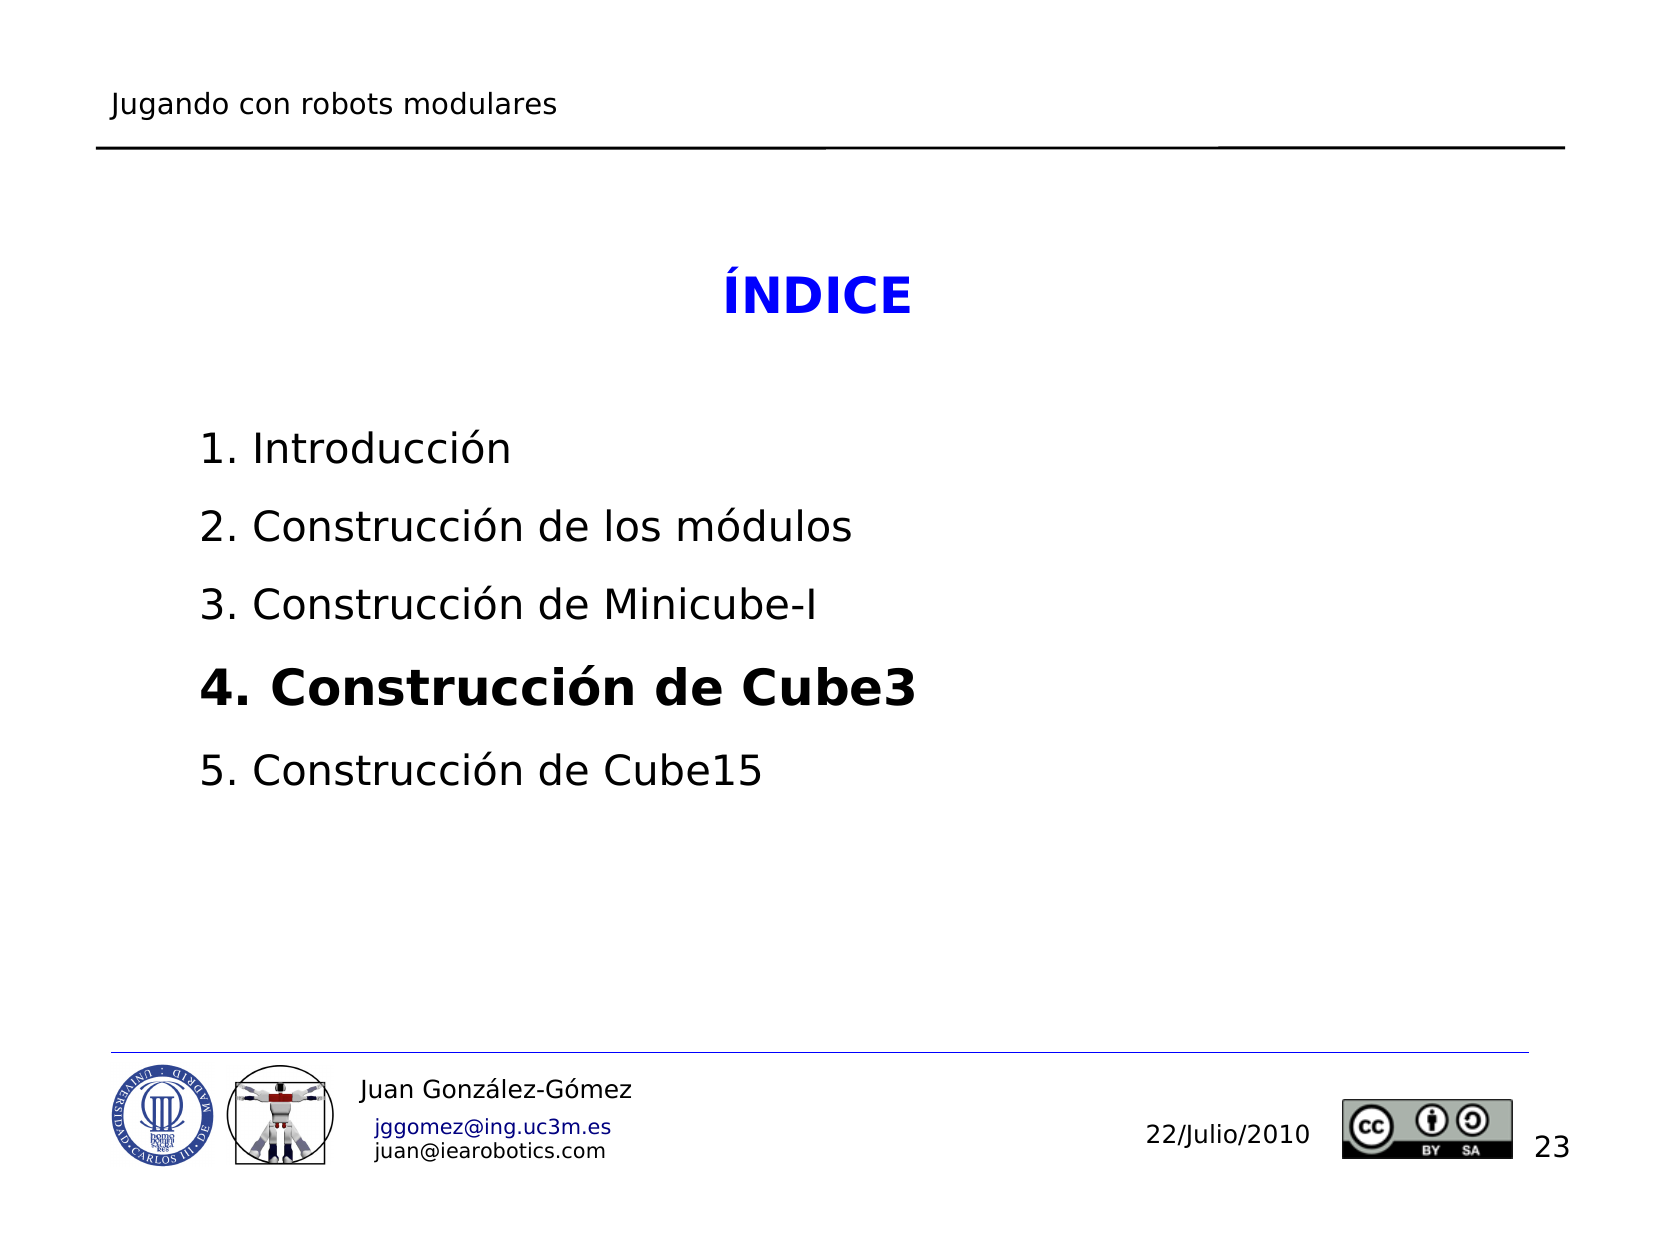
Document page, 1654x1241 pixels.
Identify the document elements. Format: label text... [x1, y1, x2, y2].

text_box 22/Julio/2010 [1122, 1113, 1327, 1158]
text_box ÍNDICE [708, 259, 929, 333]
text_box Jugando con robots modulares [96, 79, 574, 129]
text_box jggomez@ing.uc3m.es juan@iearobotics.com [359, 1107, 627, 1172]
picture [1342, 1099, 1513, 1159]
text_box Juan González-Gómez [345, 1068, 648, 1113]
text_box Introducción Construcción de los módulos Construcción de Minicube-I Construcción de Cube3 Construcción de Cube15 [184, 417, 934, 803]
picture [110, 1062, 215, 1167]
picture [226, 1065, 334, 1165]
